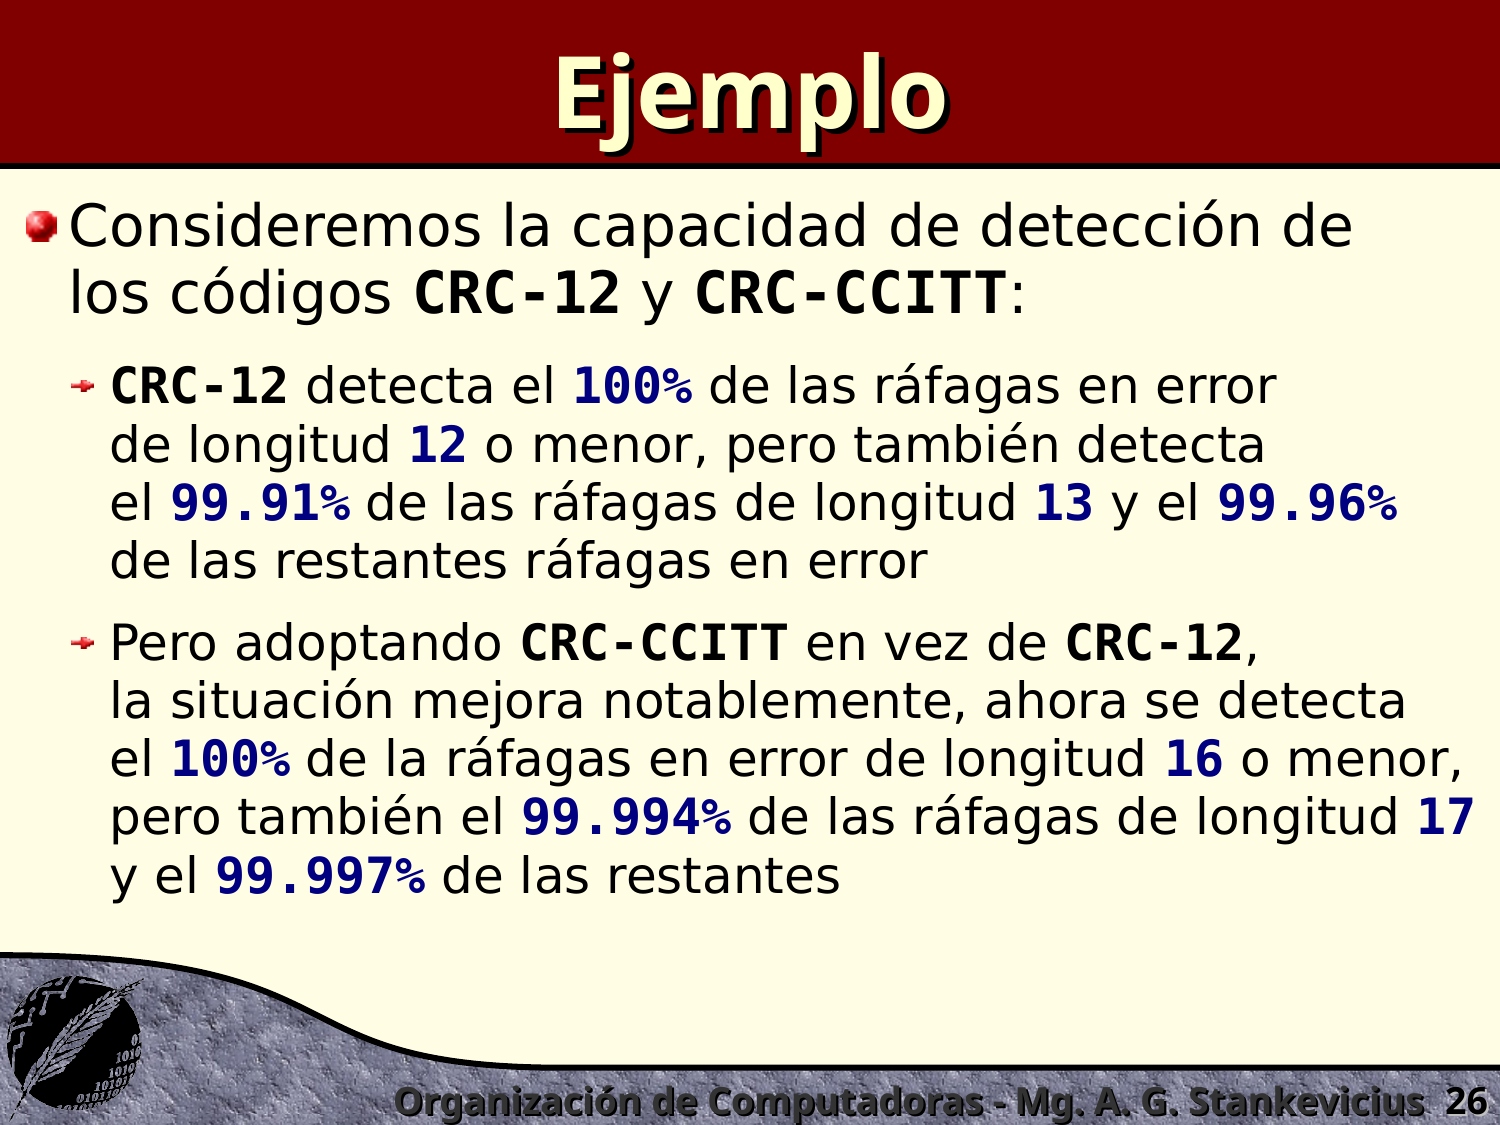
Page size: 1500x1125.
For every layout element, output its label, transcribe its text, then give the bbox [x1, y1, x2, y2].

picture [448, 1100, 455, 1110]
picture [802, 1100, 806, 1110]
picture [1058, 1100, 1065, 1110]
list Consideremos la capacidad de detección de los códigos CRC-12 y CRC-CCITT: CRC-12 detecta el 100% de las ráfagas en error de longitud 12 o menor, pero también detecta el 99.91% de las ráfagas de longitud 13 y el 99.96% de las restantes ráfagas en error Pero adoptando CRC-CCITT en vez de CRC-12, la situación mejora notablemente, ahora se detecta el 100% de la ráfagas en error de longitud 16 o menor, pero también el 99.994% de las ráfagas de longitud 17 y el 99.997% de las restantes [11, 192, 1486, 935]
picture [0, 959, 1500, 1125]
title Ejemplo [15, 5, 1485, 160]
